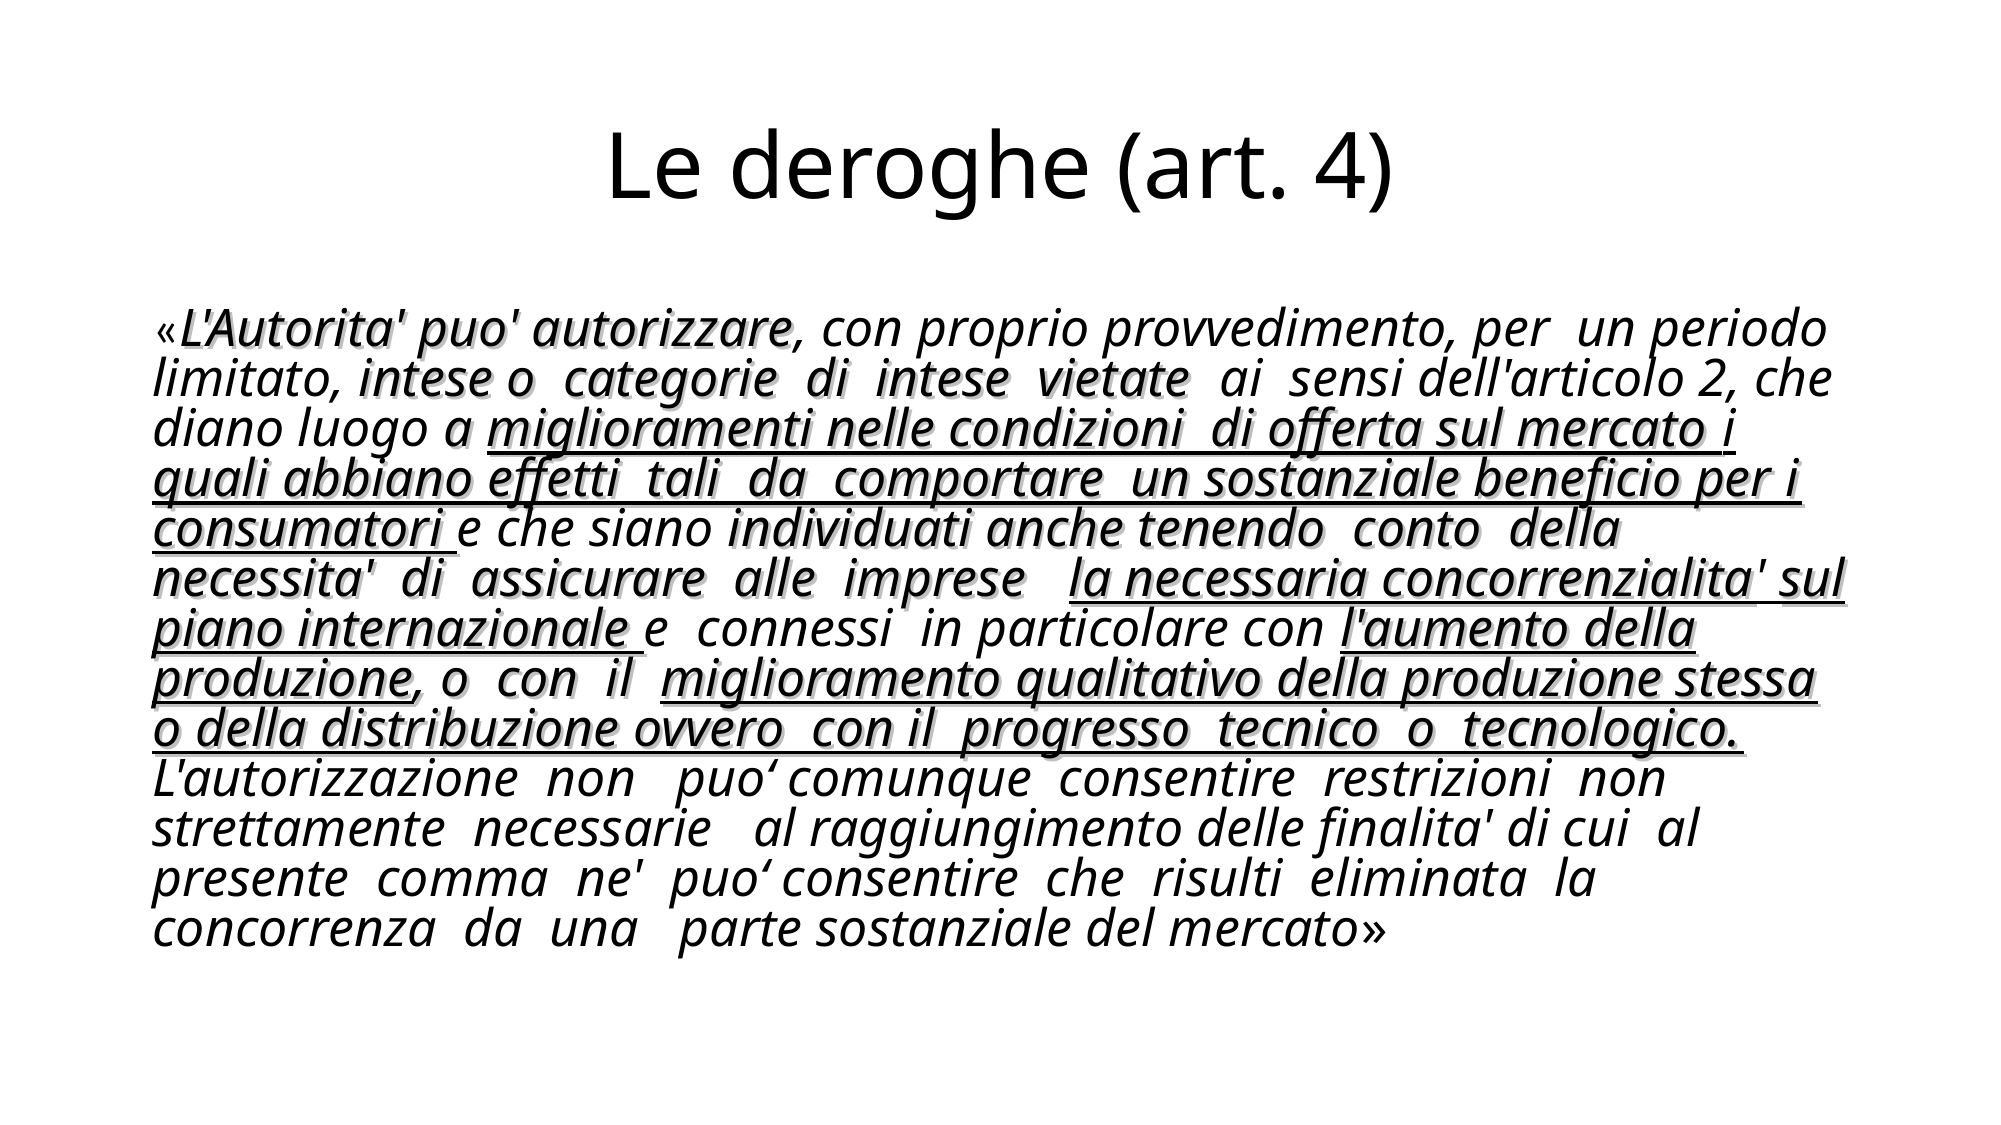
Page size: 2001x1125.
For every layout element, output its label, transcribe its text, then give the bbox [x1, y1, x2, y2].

title Le deroghe (art. 4) [137, 59, 1863, 278]
list «L'Autorita' puo' autorizzare, con proprio provvedimento, per un periodo limitato, intese o categorie di intese vietate ai sensi dell'articolo 2, che diano luogo a miglioramenti nelle condizioni di offerta sul mercato i quali abbiano effetti tali da comportare un sostanziale beneficio per i consumatori e che siano individuati anche tenendo conto della necessita' di assicurare alle imprese la necessaria concorrenzialita' sul piano internazionale e connessi in particolare con l'aumento della produzione, o con il miglioramento qualitativo della produzione stessa o della distribuzione ovvero con il progresso tecnico o tecnologico. L'autorizzazione non puo‘ comunque consentire restrizioni non strettamente necessarie al raggiungimento delle finalita' di cui al presente comma ne' puo‘ consentire che risulti eliminata la concorrenza da una parte sostanziale del mercato» [137, 299, 1863, 1014]
